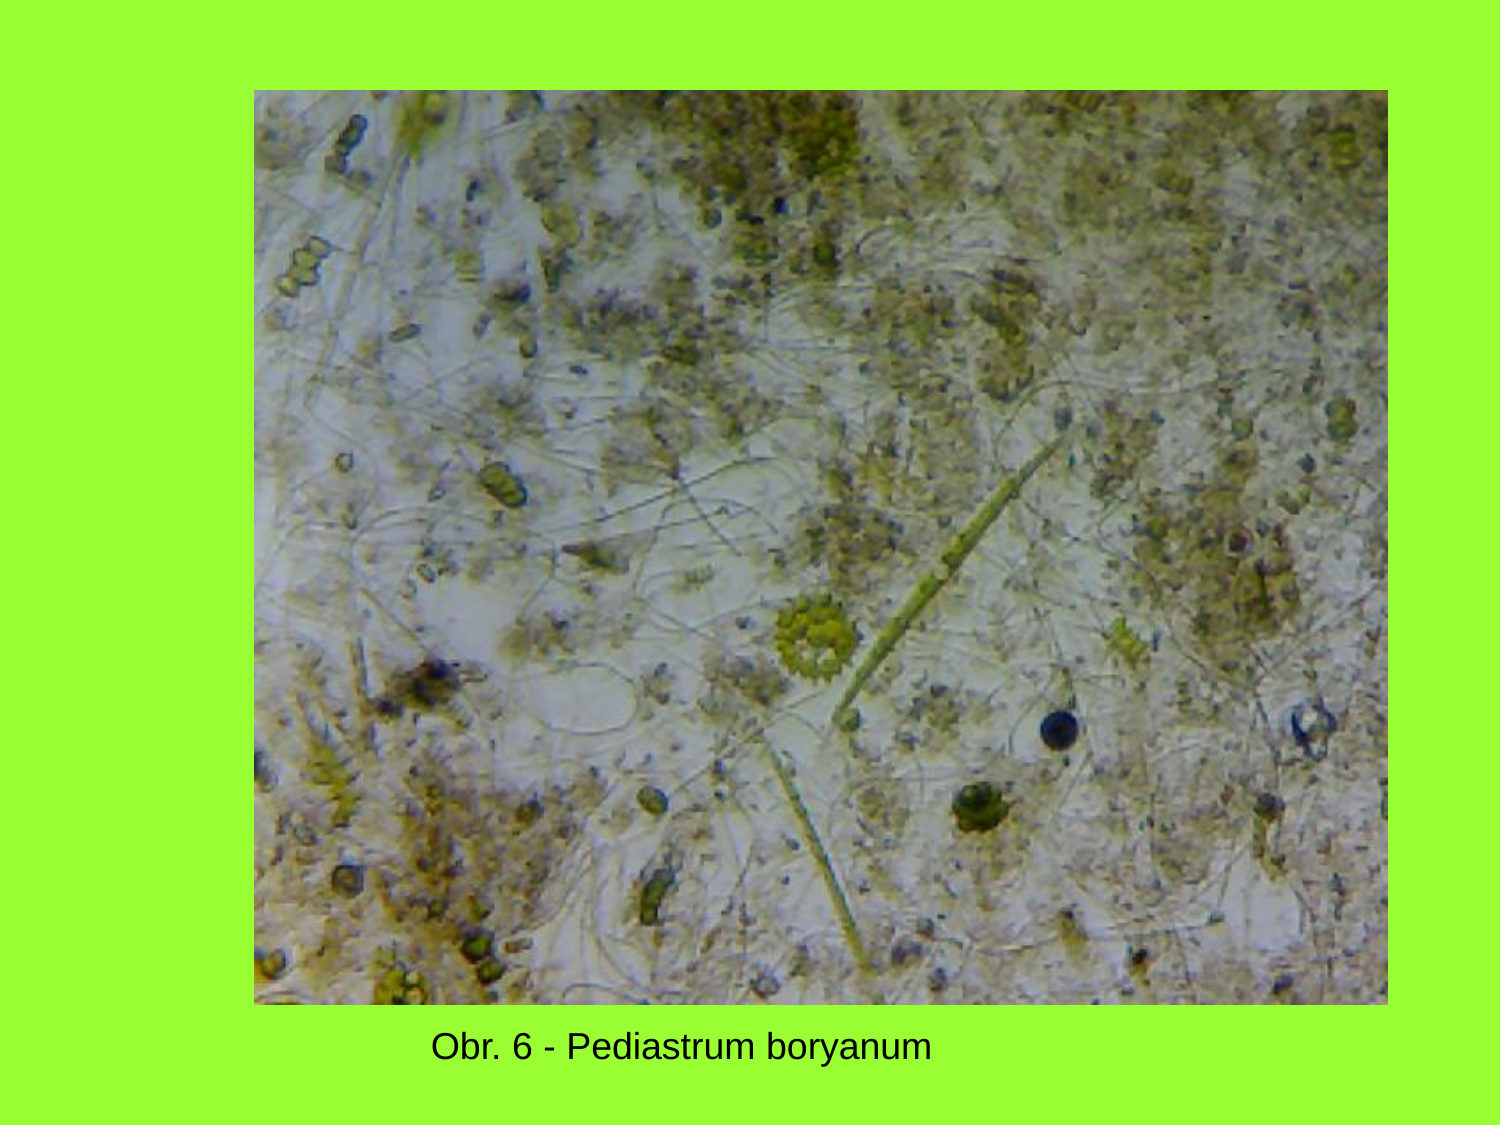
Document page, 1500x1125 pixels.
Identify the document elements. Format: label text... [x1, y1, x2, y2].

picture [254, 90, 1388, 1005]
text_box Obr. 6 - Pediastrum boryanum [415, 1014, 951, 1075]
